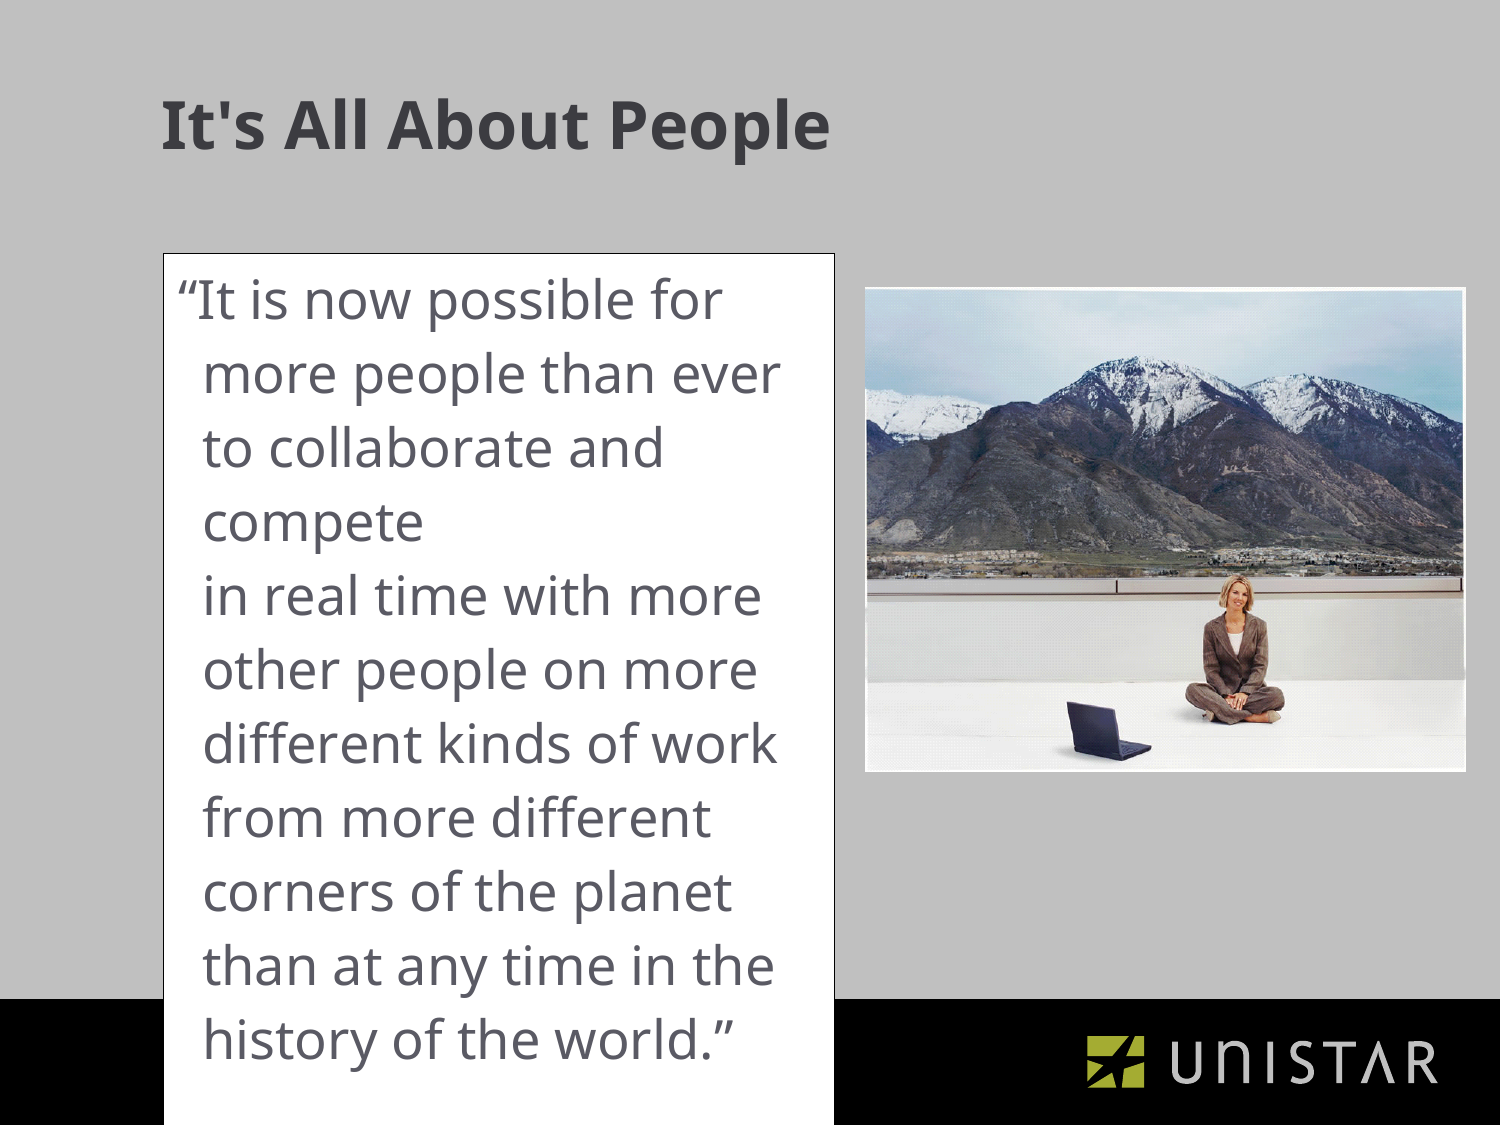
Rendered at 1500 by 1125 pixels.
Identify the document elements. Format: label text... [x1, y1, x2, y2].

title It's All About People [161, 42, 1383, 204]
picture [865, 287, 1466, 772]
text_box “It is now possible for more people than ever to collaborate and compete in real time with more other people on more different kinds of work from more different corners of the planet than at any time in the history of the world.” - Thomas Friedman author of The World is Flat [163, 253, 835, 999]
